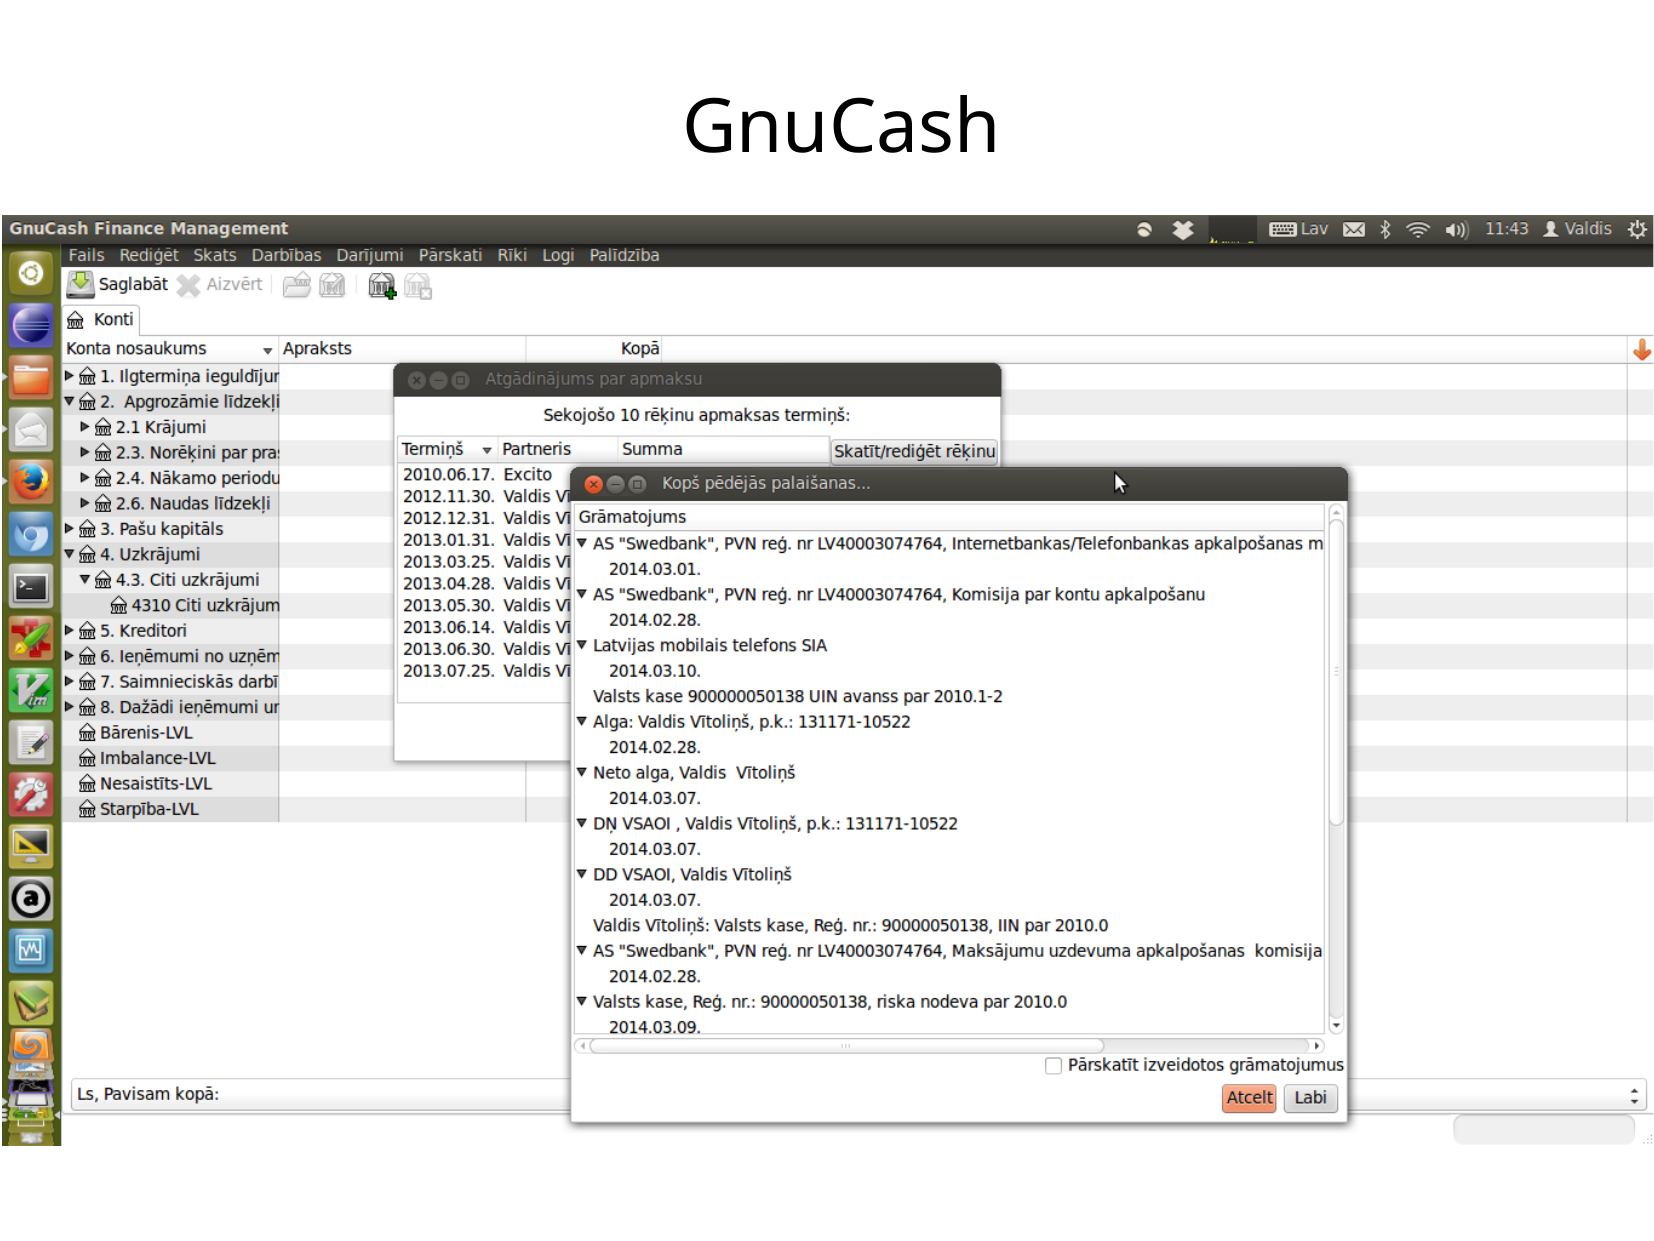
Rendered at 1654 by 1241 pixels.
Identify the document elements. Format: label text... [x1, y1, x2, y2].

picture [2, 215, 1654, 1146]
title GnuCash [159, 64, 1524, 181]
